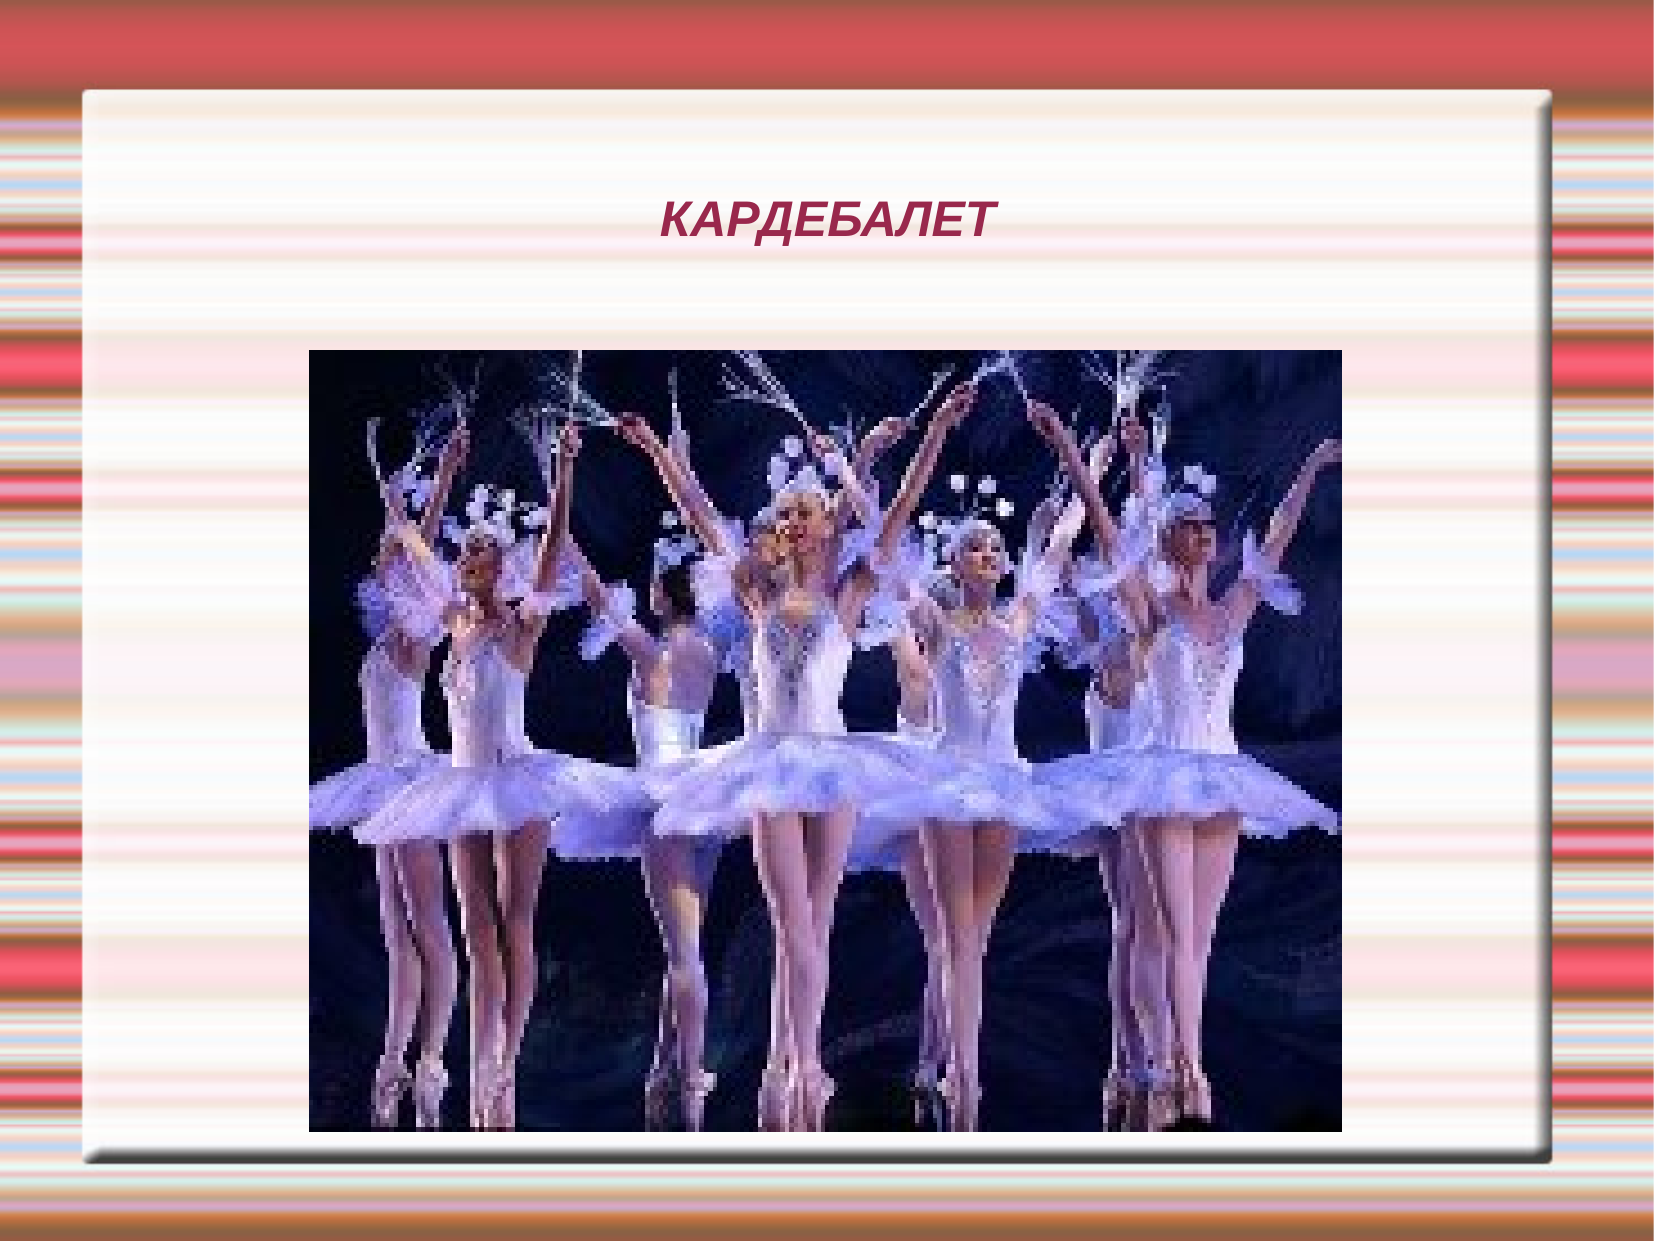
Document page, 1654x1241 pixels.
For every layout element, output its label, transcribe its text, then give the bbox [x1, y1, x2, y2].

picture [0, 0, 1654, 1241]
title КАРДЕБАЛЕТ [121, 114, 1534, 322]
